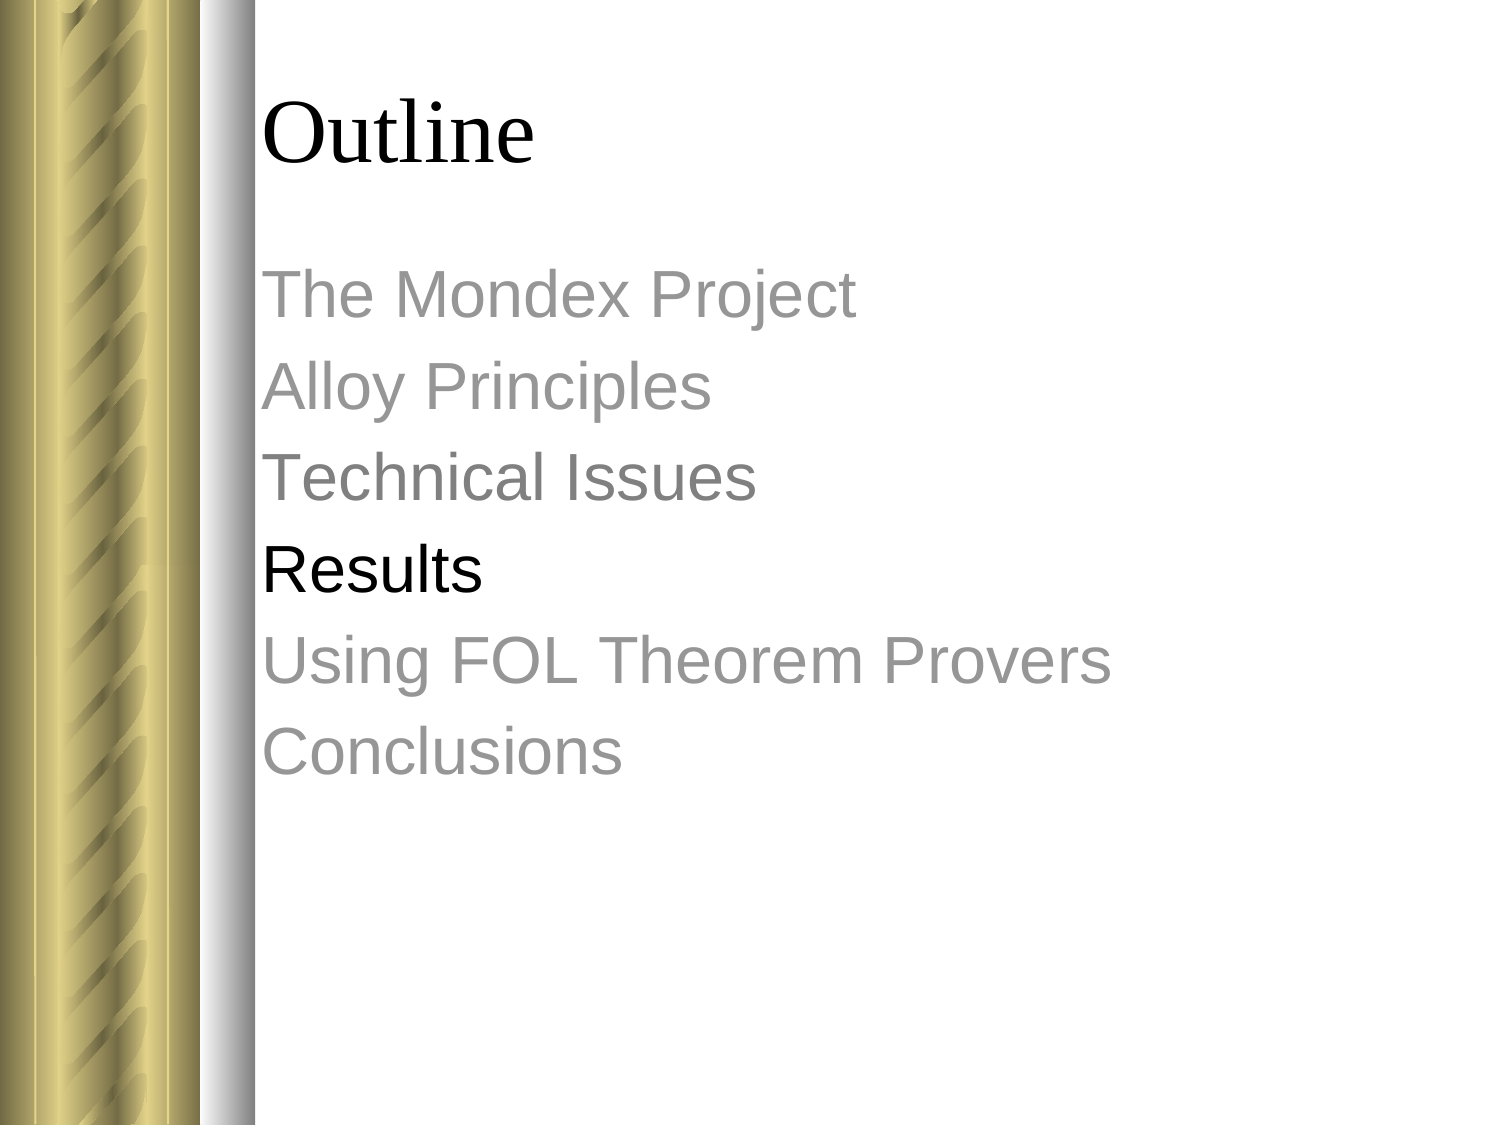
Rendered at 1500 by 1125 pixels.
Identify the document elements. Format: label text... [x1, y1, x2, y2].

title Outline [246, 37, 1476, 225]
list The Mondex Project Alloy Principles Technical Issues Results Using FOL Theorem Provers Conclusions [246, 249, 1476, 945]
